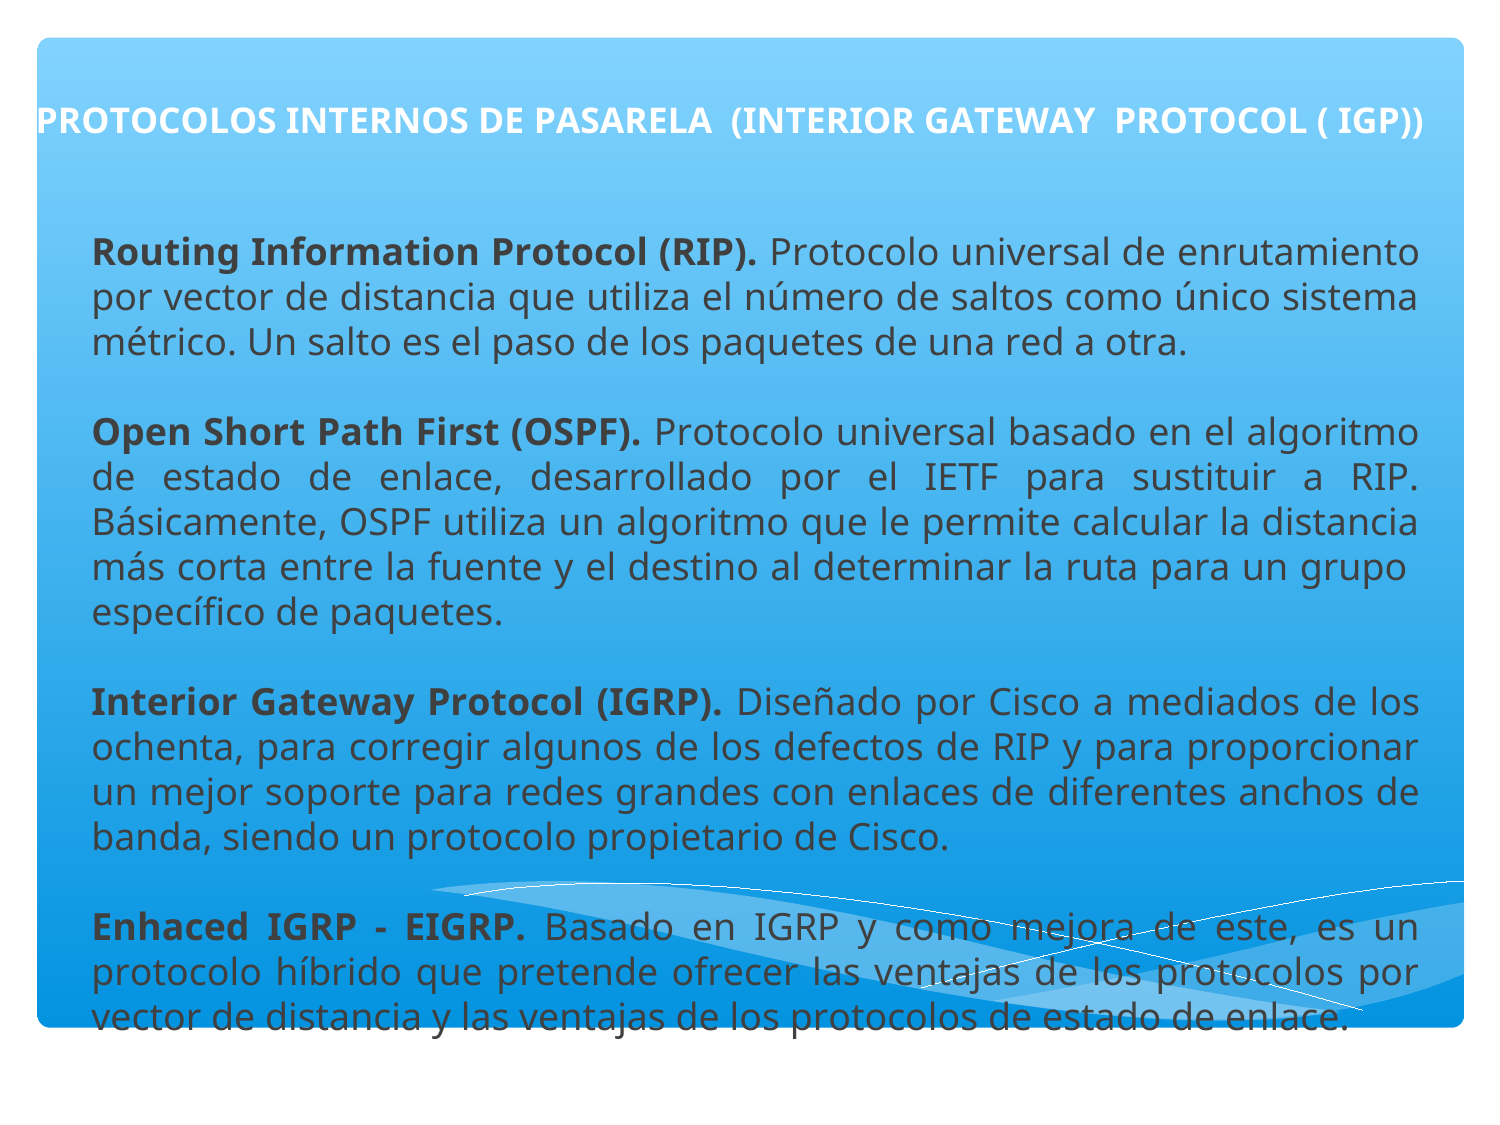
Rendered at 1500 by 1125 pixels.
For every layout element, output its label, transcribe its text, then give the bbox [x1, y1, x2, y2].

text_box PROTOCOLOS INTERNOS DE PASARELA (INTERIOR GATEWAY PROTOCOL ( IGP)) [20, 90, 1440, 149]
text_box Routing Information Protocol (RIP). Protocolo universal de enrutamiento por vector de distancia que utiliza el número de saltos como único sistema métrico. Un salto es el paso de los paquetes de una red a otra. Open Short Path First (OSPF). Protocolo universal basado en el algoritmo de estado de enlace, desarrollado por el IETF para sustituir a RIP. Básicamente, OSPF utiliza un algoritmo que le permite calcular la distancia más corta entre la fuente y el destino al determinar la ruta para un grupo específico de paquetes. Interior Gateway Protocol (IGRP). Diseñado por Cisco a mediados de los ochenta, para corregir algunos de los defectos de RIP y para proporcionar un mejor soporte para redes grandes con enlaces de diferentes anchos de banda, siendo un protocolo propietario de Cisco. Enhaced IGRP - EIGRP. Basado en IGRP y como mejora de este, es un protocolo híbrido que pretende ofrecer las ventajas de los protocolos por vector de distancia y las ventajas de los protocolos de estado de enlace. [76, 219, 1436, 1046]
